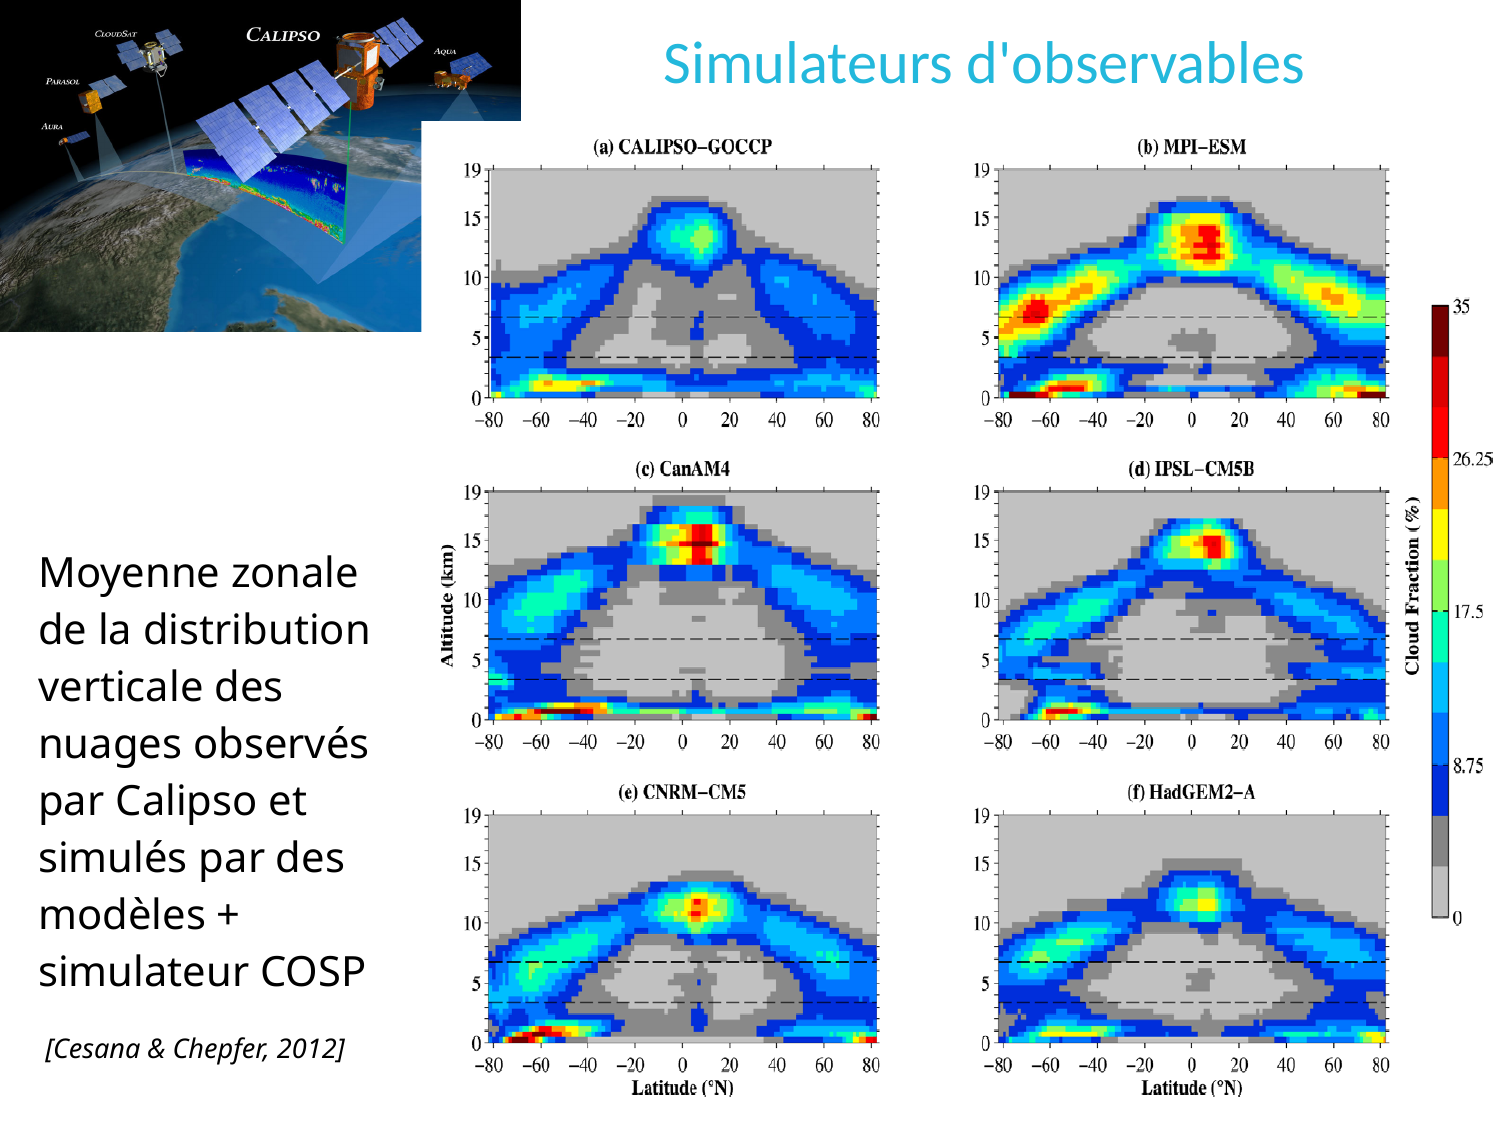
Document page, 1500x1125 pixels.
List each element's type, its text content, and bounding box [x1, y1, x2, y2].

text_box Moyenne zonale de la distribution verticale des nuages observés par Calipso et simulés par des modèles + simulateur COSP [24, 536, 424, 947]
picture [0, 0, 1500, 1097]
title Simulateurs d'observables [481, 16, 1489, 92]
text_box [Cesana & Chepfer, 2012] [31, 1022, 433, 1069]
